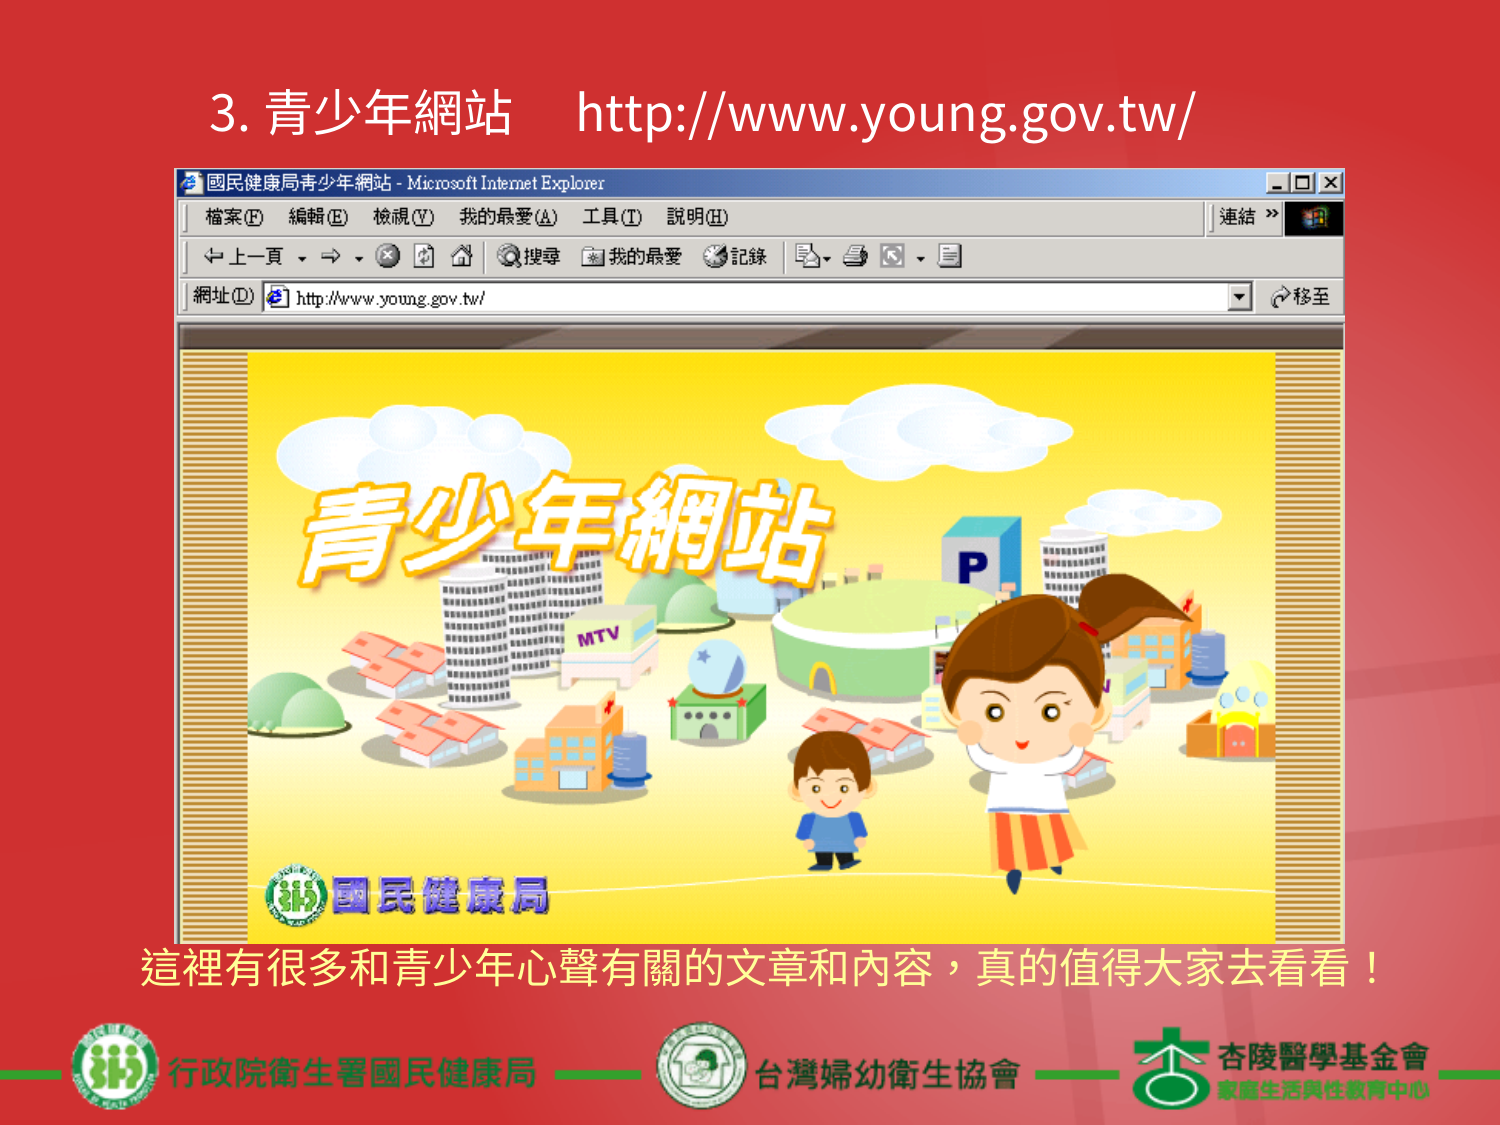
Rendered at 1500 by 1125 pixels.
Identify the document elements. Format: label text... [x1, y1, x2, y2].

text_box 這裡有很多和青少年心聲有關的文章和內容，真的值得大家去看看！ [126, 934, 1436, 1000]
chart [174, 168, 1345, 944]
picture [0, 0, 1500, 1125]
text_box 3.青少年網站 http://www.young.gov.tw/ [195, 73, 1270, 150]
